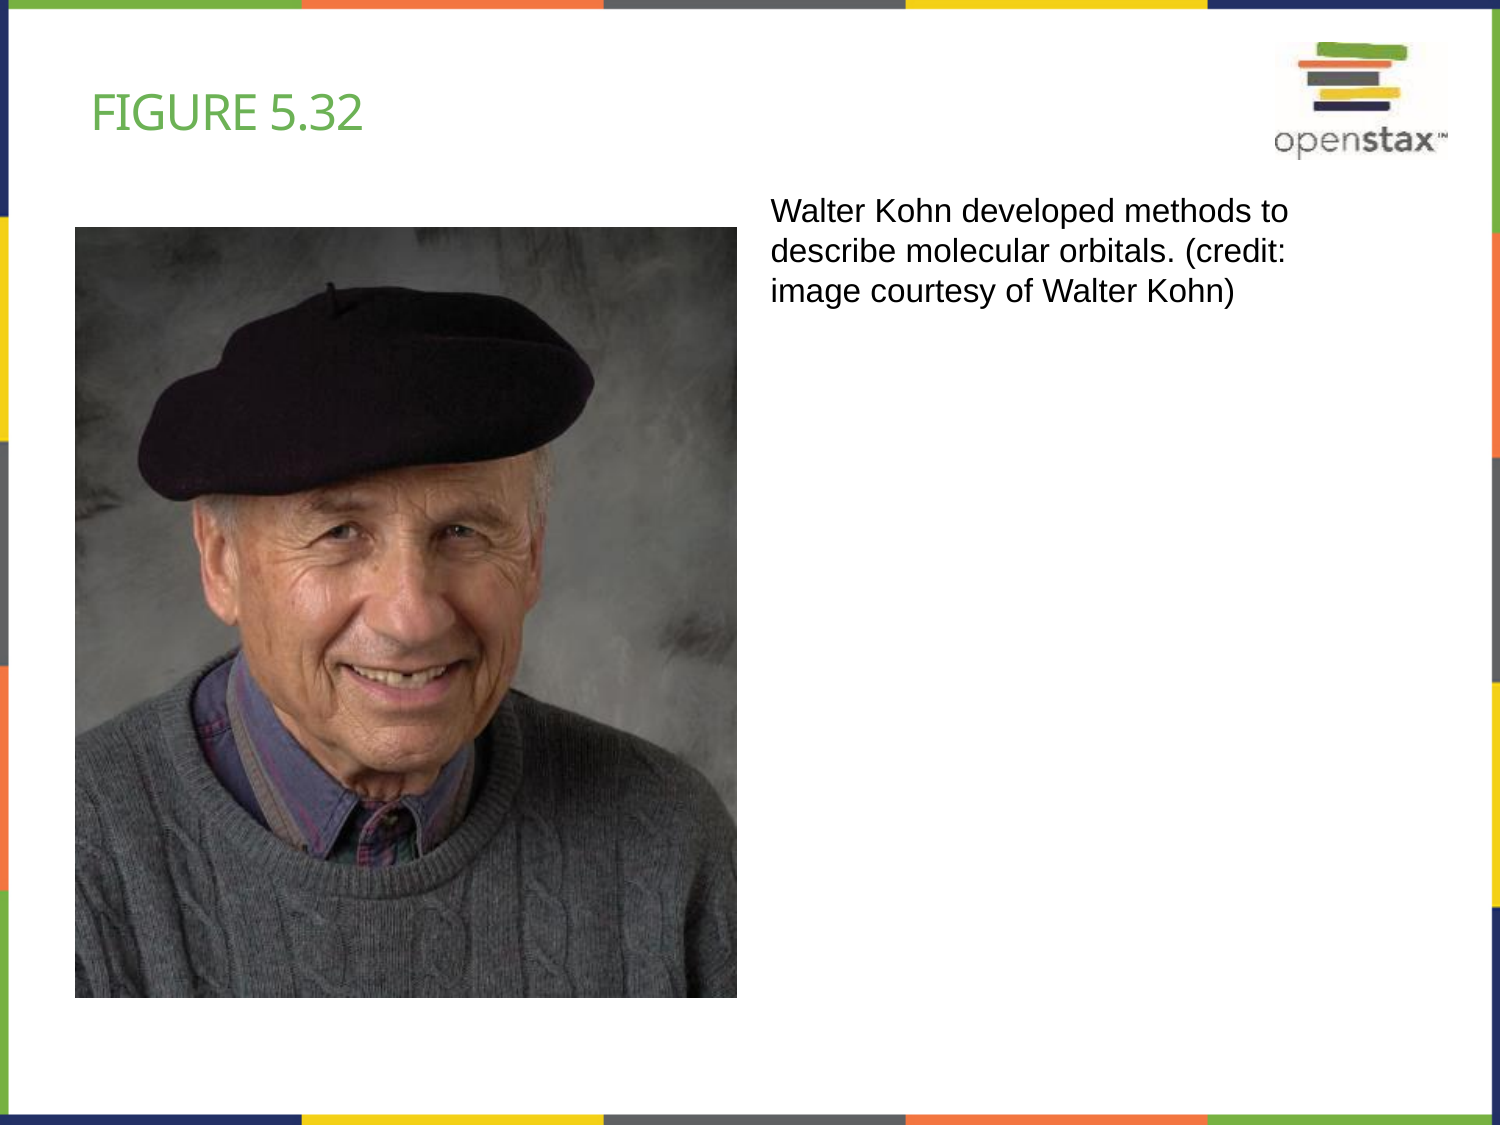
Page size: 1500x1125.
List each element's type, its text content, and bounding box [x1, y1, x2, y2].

picture [0, 0, 1500, 1125]
title Figure 5.32 [75, 39, 1398, 148]
list Walter Kohn developed methods to describe molecular orbitals. (credit: image courtesy of Walter Kohn) [755, 181, 1398, 1045]
